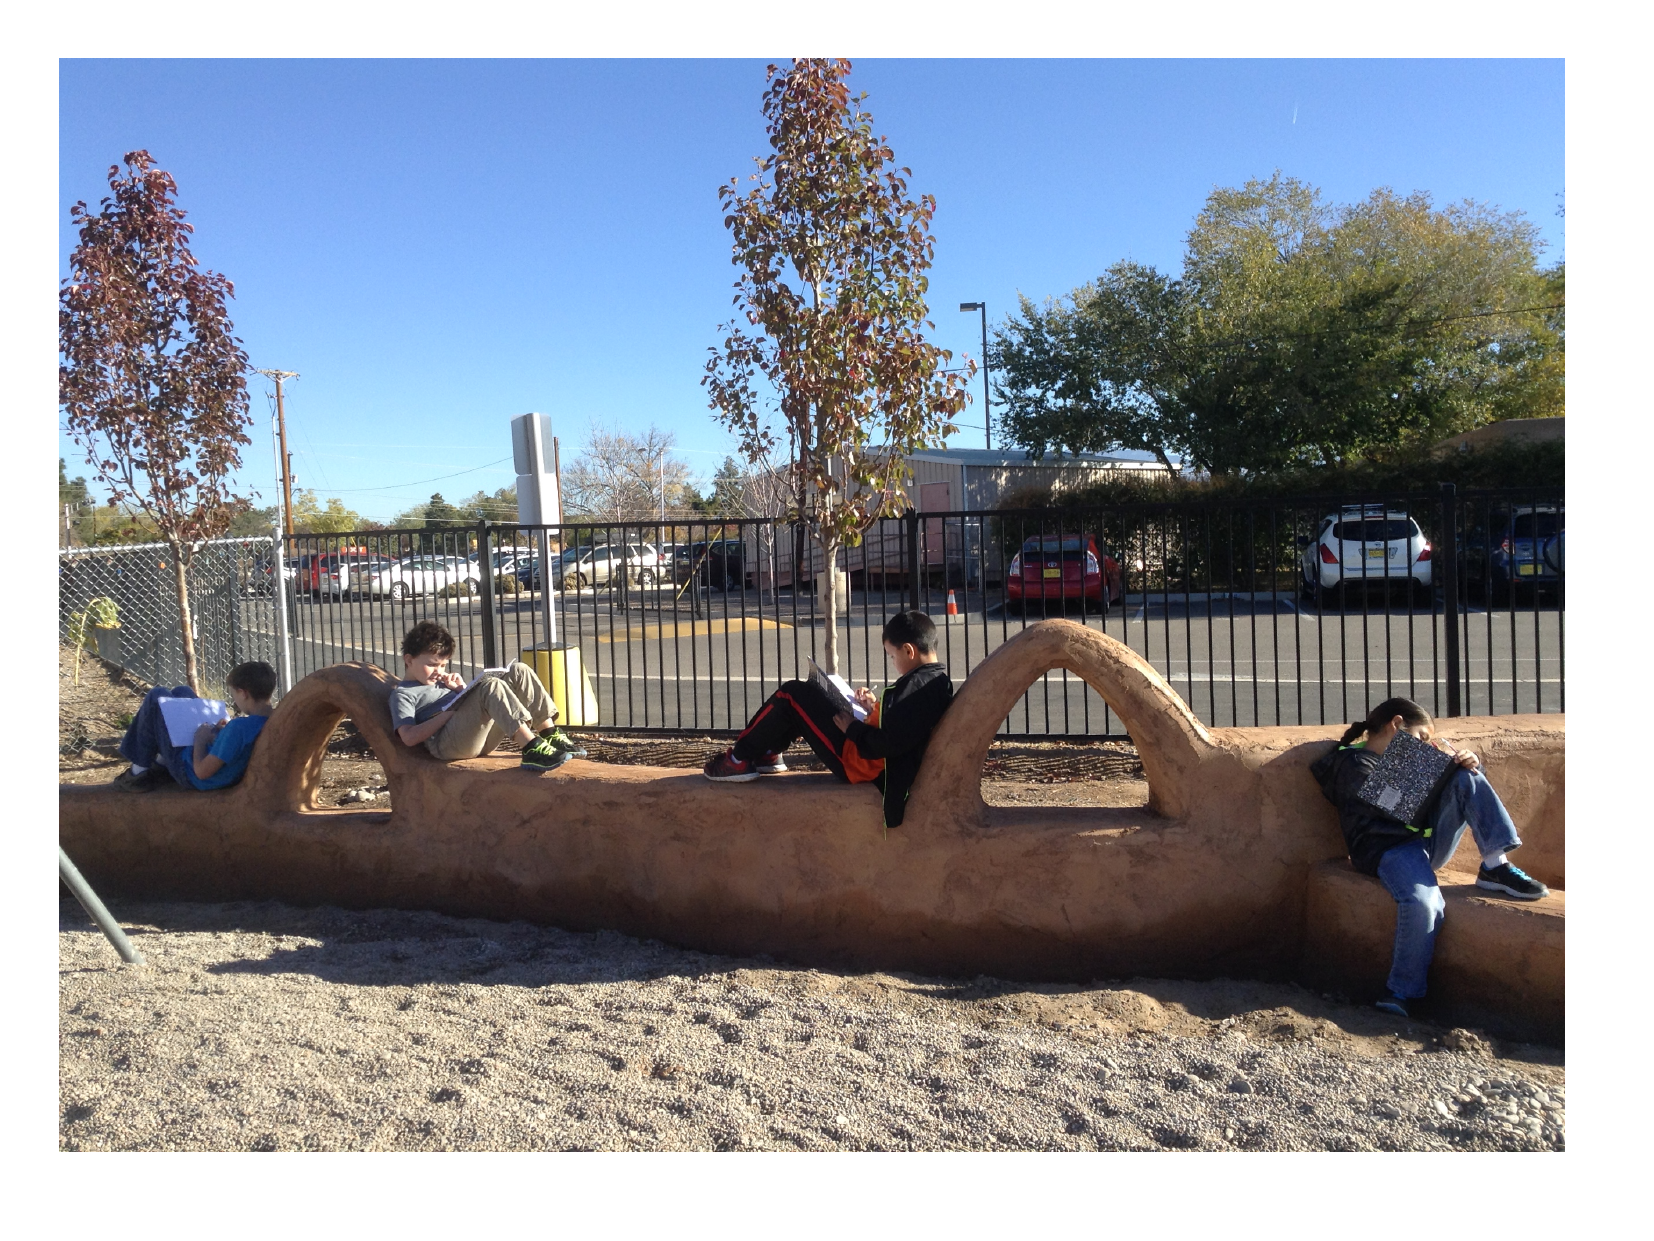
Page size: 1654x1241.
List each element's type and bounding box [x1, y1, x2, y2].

picture [59, 58, 1565, 1152]
